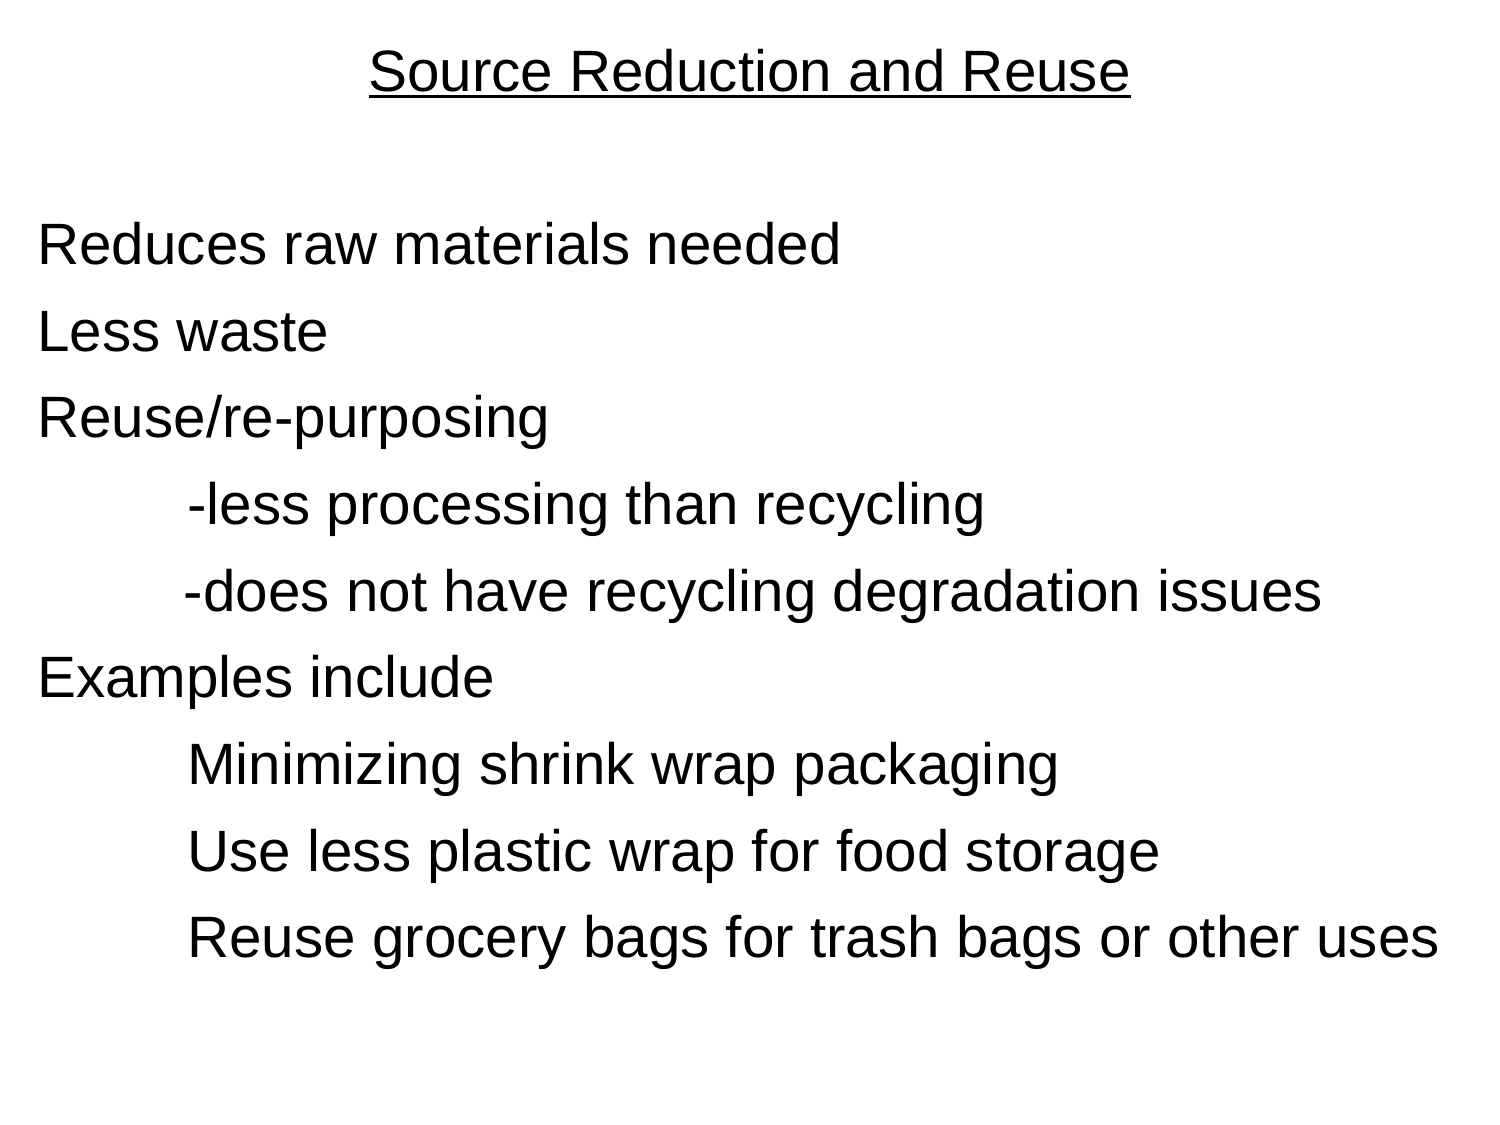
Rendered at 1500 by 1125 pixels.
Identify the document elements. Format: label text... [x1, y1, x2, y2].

subtitle Source Reduction and Reuse Reduces raw materials needed Less waste Reuse/re-purposing -less processing than recycling -does not have recycling degradation issues Examples include Minimizing shrink wrap packaging Use less plastic wrap for food storage Reuse grocery bags for trash bags or other uses [37, 22, 1463, 1067]
